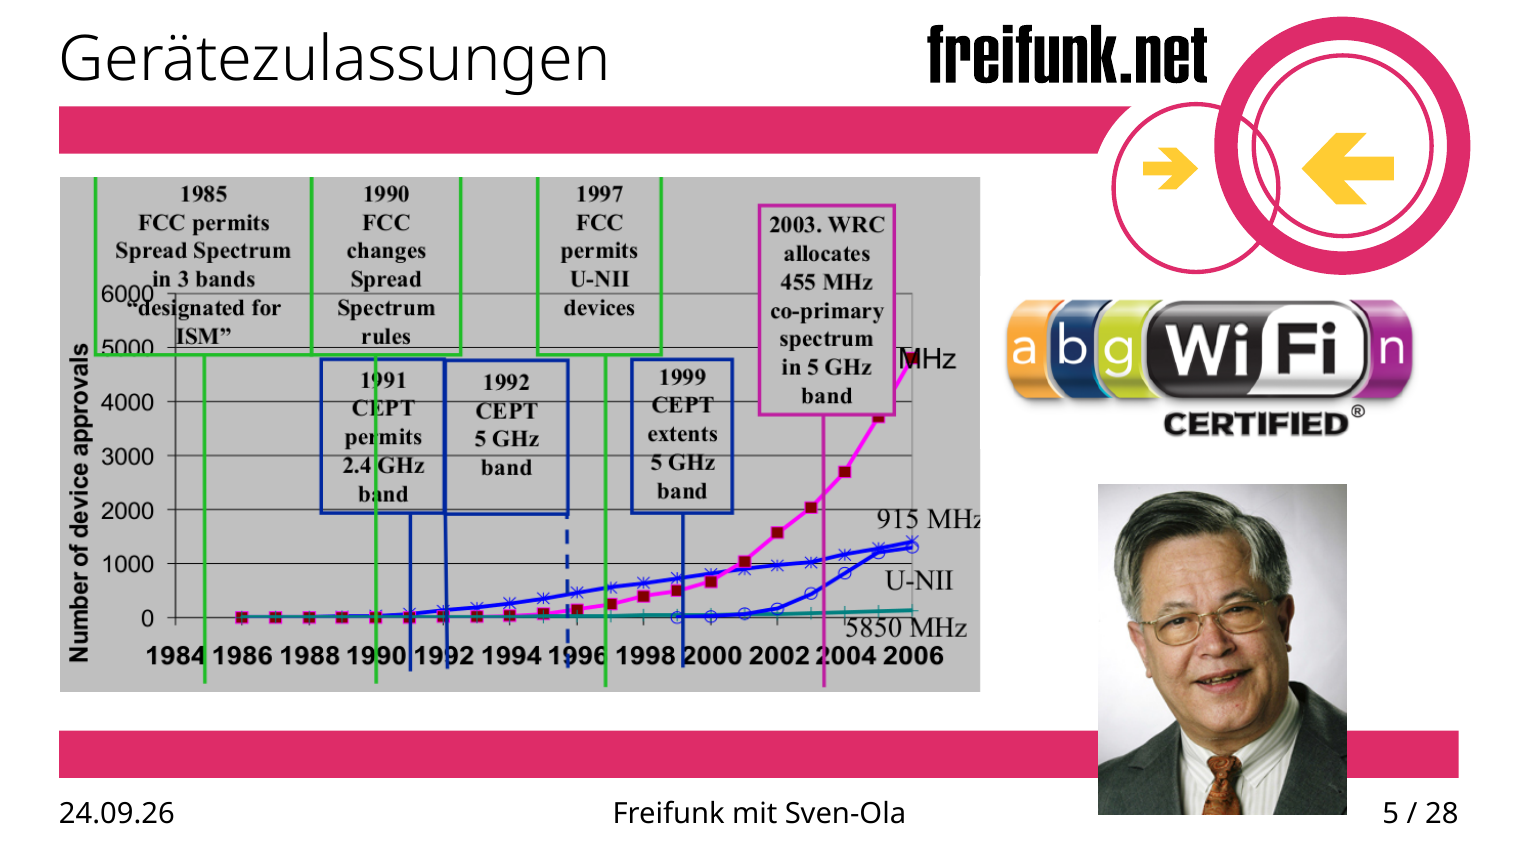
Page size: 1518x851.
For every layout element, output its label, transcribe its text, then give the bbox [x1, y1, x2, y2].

picture [60, 177, 1419, 692]
title Gerätezulassungen [59, 20, 910, 92]
picture [1098, 484, 1347, 815]
